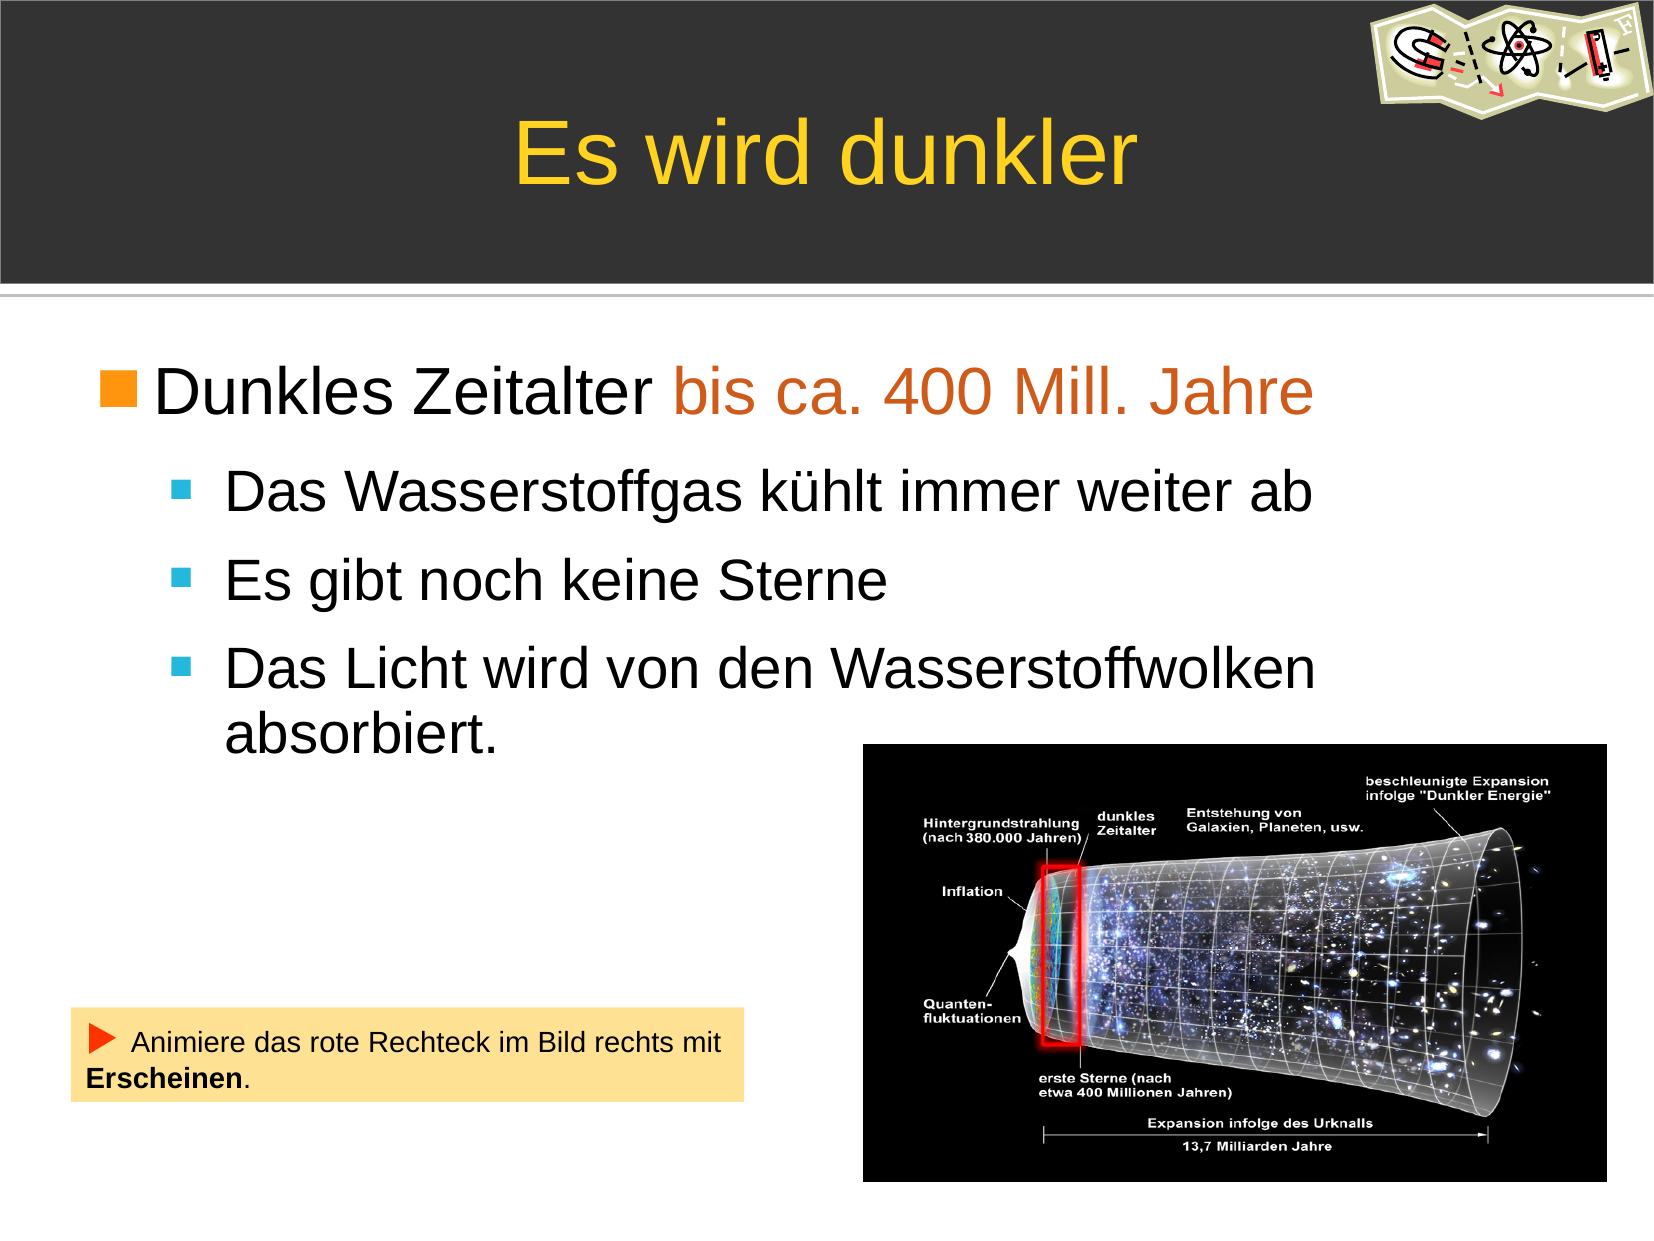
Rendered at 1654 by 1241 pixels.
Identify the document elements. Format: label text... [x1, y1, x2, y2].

picture [863, 744, 1607, 1182]
list Dunkles Zeitalter bis ca. 400 Mill. Jahre Das Wasserstoffgas kühlt immer weiter ab Es gibt noch keine Sterne Das Licht wird von den Wasserstoffwolken absorbiert. [82, 354, 1538, 1010]
title Es wird dunkler [82, 49, 1571, 257]
text_box  Animiere das rote Rechteck im Bild rechts mit Erscheinen. [70, 1007, 745, 1102]
